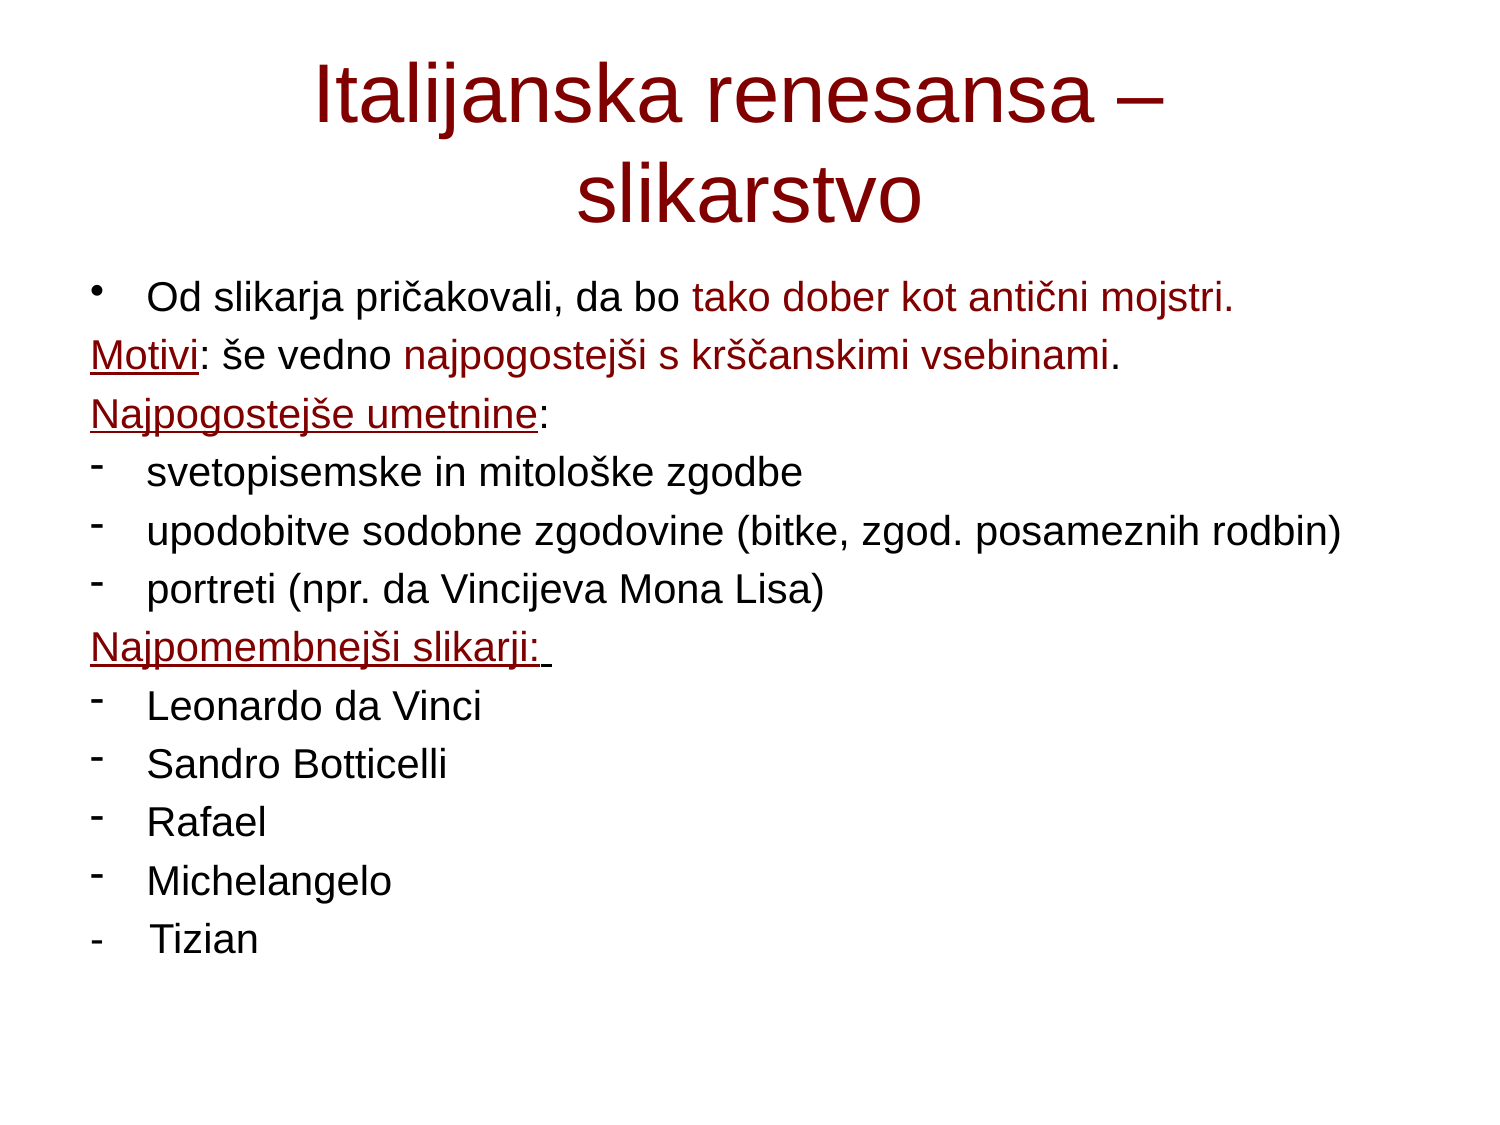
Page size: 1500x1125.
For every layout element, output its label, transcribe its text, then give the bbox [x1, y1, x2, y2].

list Od slikarja pričakovali, da bo tako dober kot antični mojstri. Motivi: še vedno najpogostejši s krščanskimi vsebinami. Najpogostejše umetnine: svetopisemske in mitološke zgodbe upodobitve sodobne zgodovine (bitke, zgod. posameznih rodbin) portreti (npr. da Vincijeva Mona Lisa) Najpomembnejši slikarji: Leonardo da Vinci Sandro Botticelli Rafael Michelangelo - Tizian [75, 262, 1425, 1005]
title Italijanska renesansa – slikarstvo [75, 45, 1425, 233]
